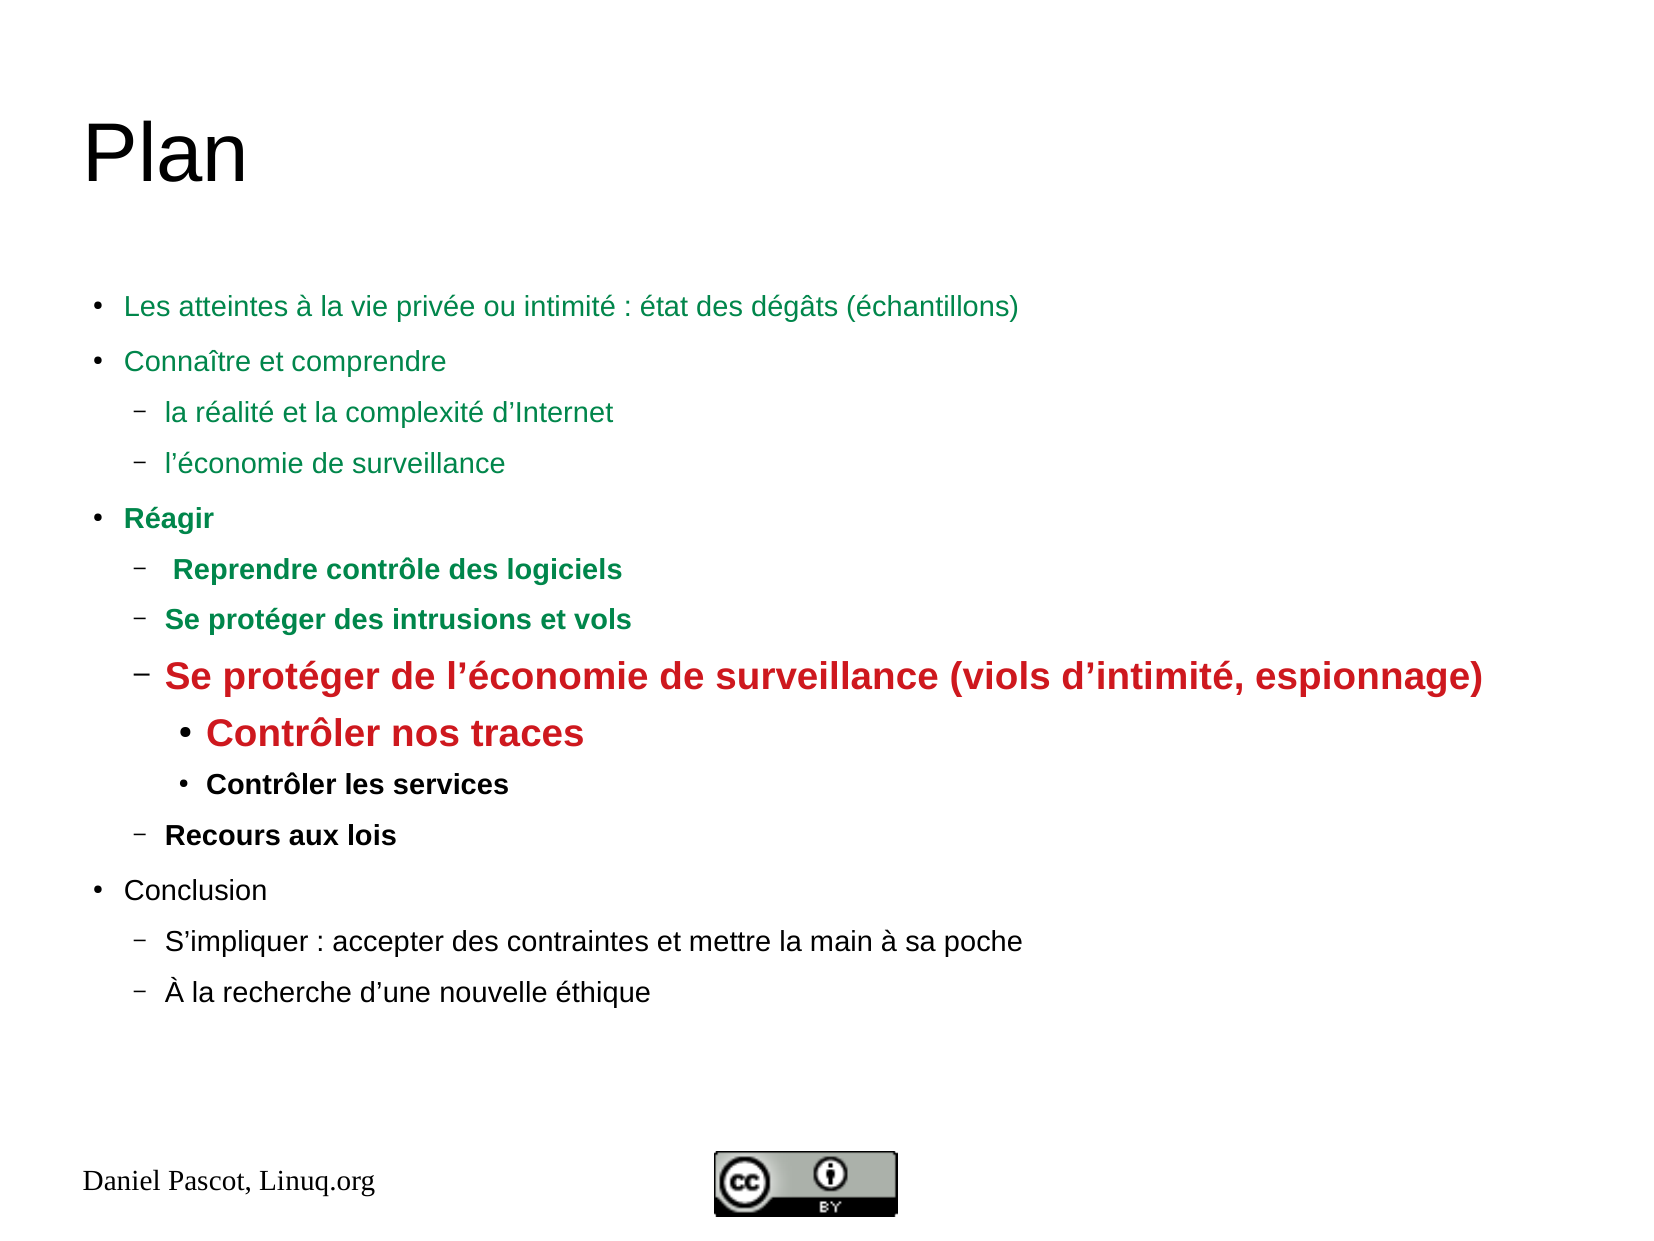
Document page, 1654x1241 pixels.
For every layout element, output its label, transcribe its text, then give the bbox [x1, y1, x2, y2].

title Plan [82, 49, 1571, 257]
picture [714, 1158, 898, 1217]
text_box [82, 290, 1571, 1158]
